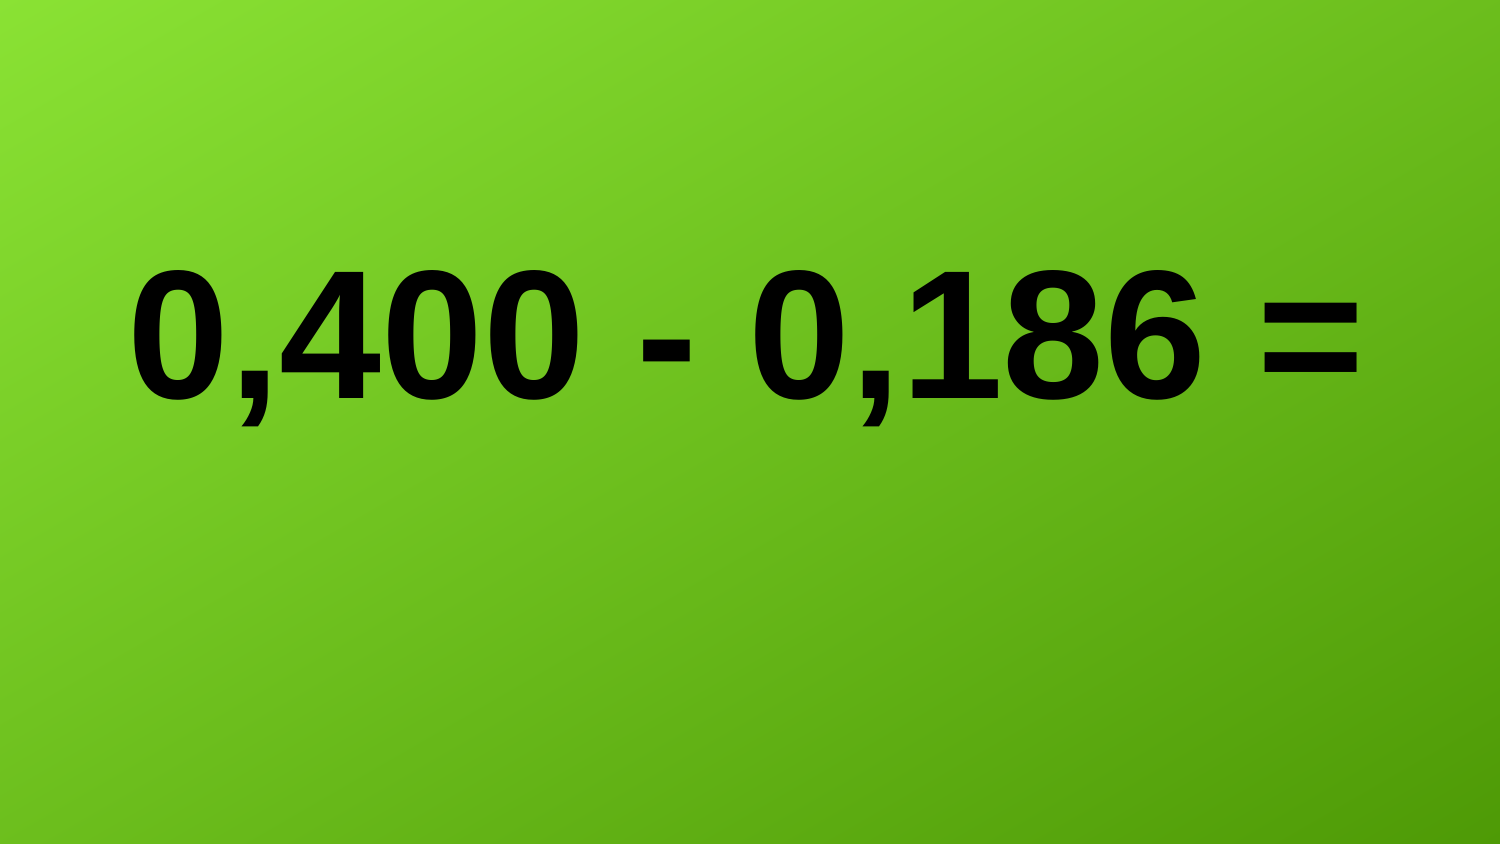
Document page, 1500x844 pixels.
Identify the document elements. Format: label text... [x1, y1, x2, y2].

text_box 0,400 - 0,186 = [112, 259, 1388, 450]
